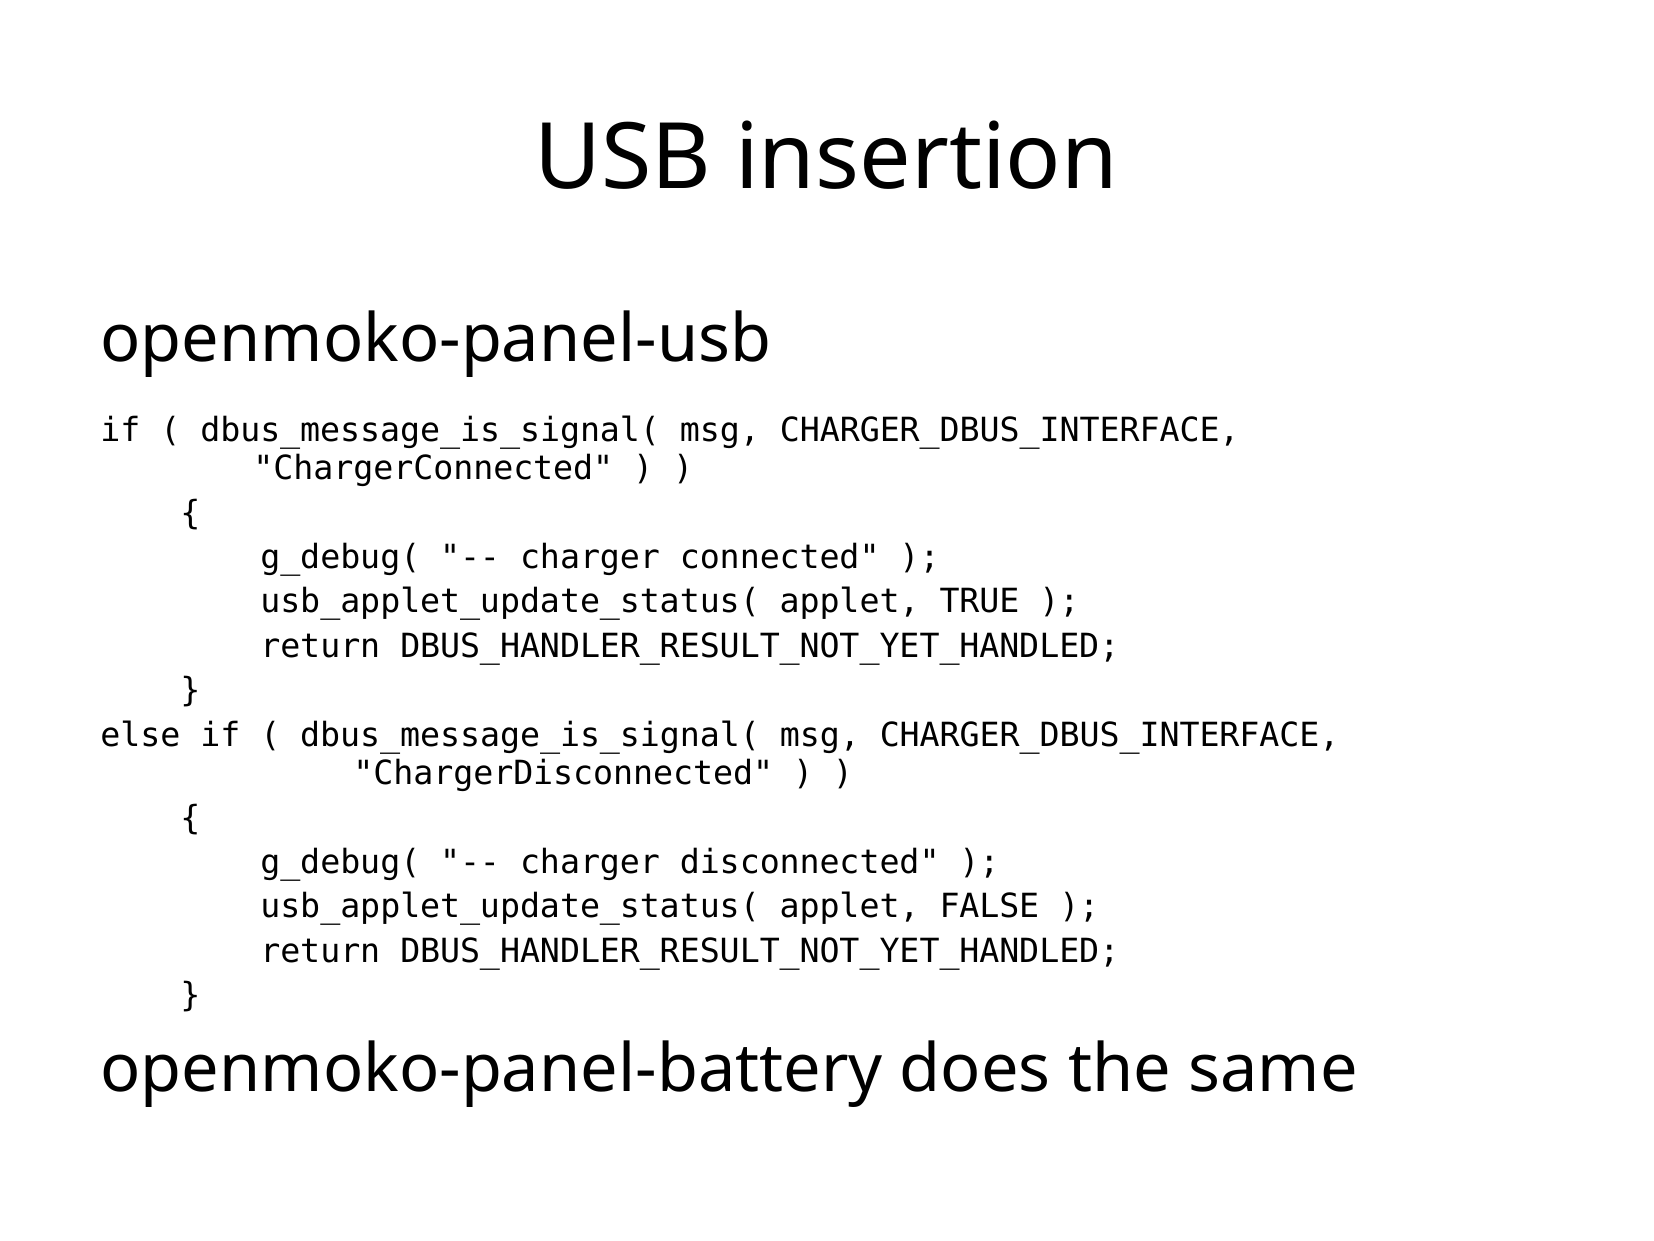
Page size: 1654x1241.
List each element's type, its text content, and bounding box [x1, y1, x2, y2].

title USB insertion [82, 56, 1571, 250]
list openmoko-panel-usb if ( dbus_message_is_signal( msg, CHARGER_DBUS_INTERFACE, "ChargerConnected" ) ) { g_debug( "-- charger connected" ); usb_applet_update_status( applet, TRUE ); return DBUS_HANDLER_RESULT_NOT_YET_HANDLED; } else if ( dbus_message_is_signal( msg, CHARGER_DBUS_INTERFACE, "ChargerDisconnected" ) ) { g_debug( "-- charger disconnected" ); usb_applet_update_status( applet, FALSE ); return DBUS_HANDLER_RESULT_NOT_YET_HANDLED; } openmoko-panel-battery does the same [82, 290, 1571, 1094]
